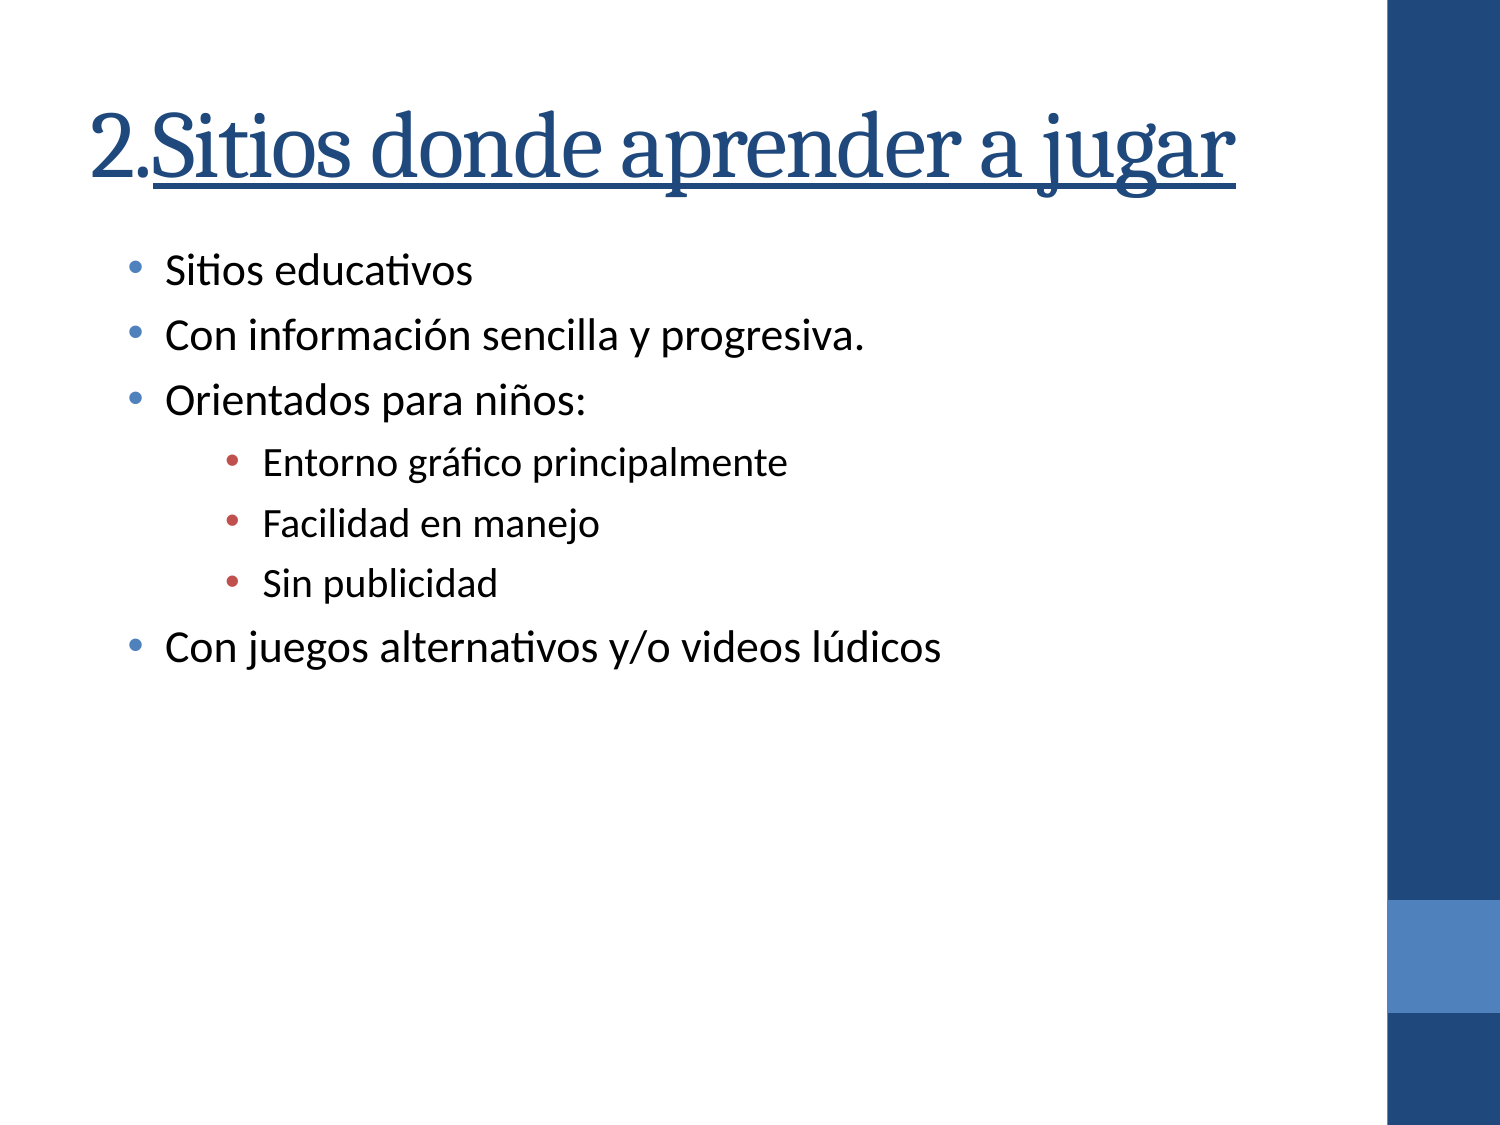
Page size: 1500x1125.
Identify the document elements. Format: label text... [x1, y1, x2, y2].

list Sitios educativos Con información sencilla y progresiva. Orientados para niños: Entorno gráfico principalmente Facilidad en manejo Sin publicidad Con juegos alternativos y/o videos lúdicos [75, 231, 1326, 1051]
title 2.Sitios donde aprender a jugar [75, 45, 1326, 231]
